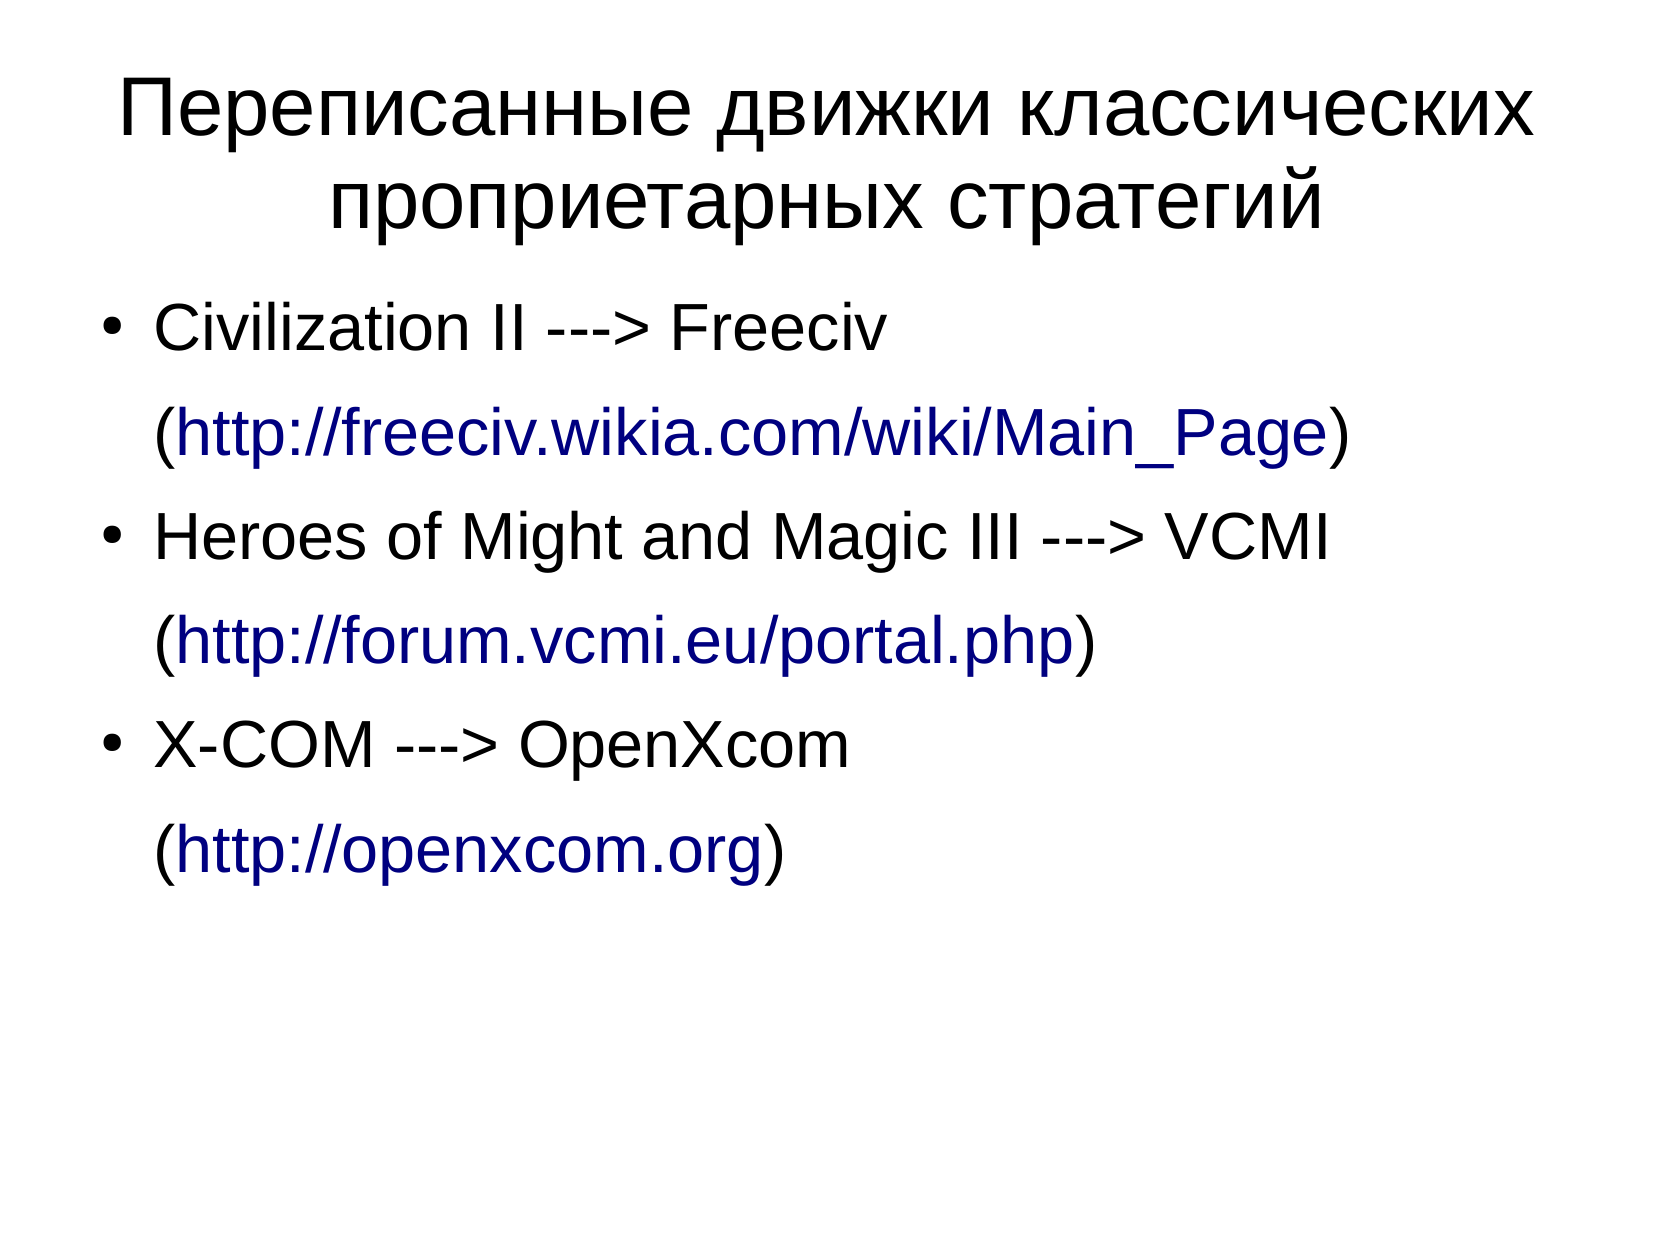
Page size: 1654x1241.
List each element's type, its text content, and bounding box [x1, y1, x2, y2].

title Переписанные движки классических проприетарных стратегий [82, 49, 1571, 257]
list Civilization II ---> Freeciv (http://freeciv.wikia.com/wiki/Main_Page) Heroes of Might and Magic III ---> VCMI (http://forum.vcmi.eu/portal.php) X-COM ---> OpenXcom (http://openxcom.org) [82, 290, 1571, 1010]
